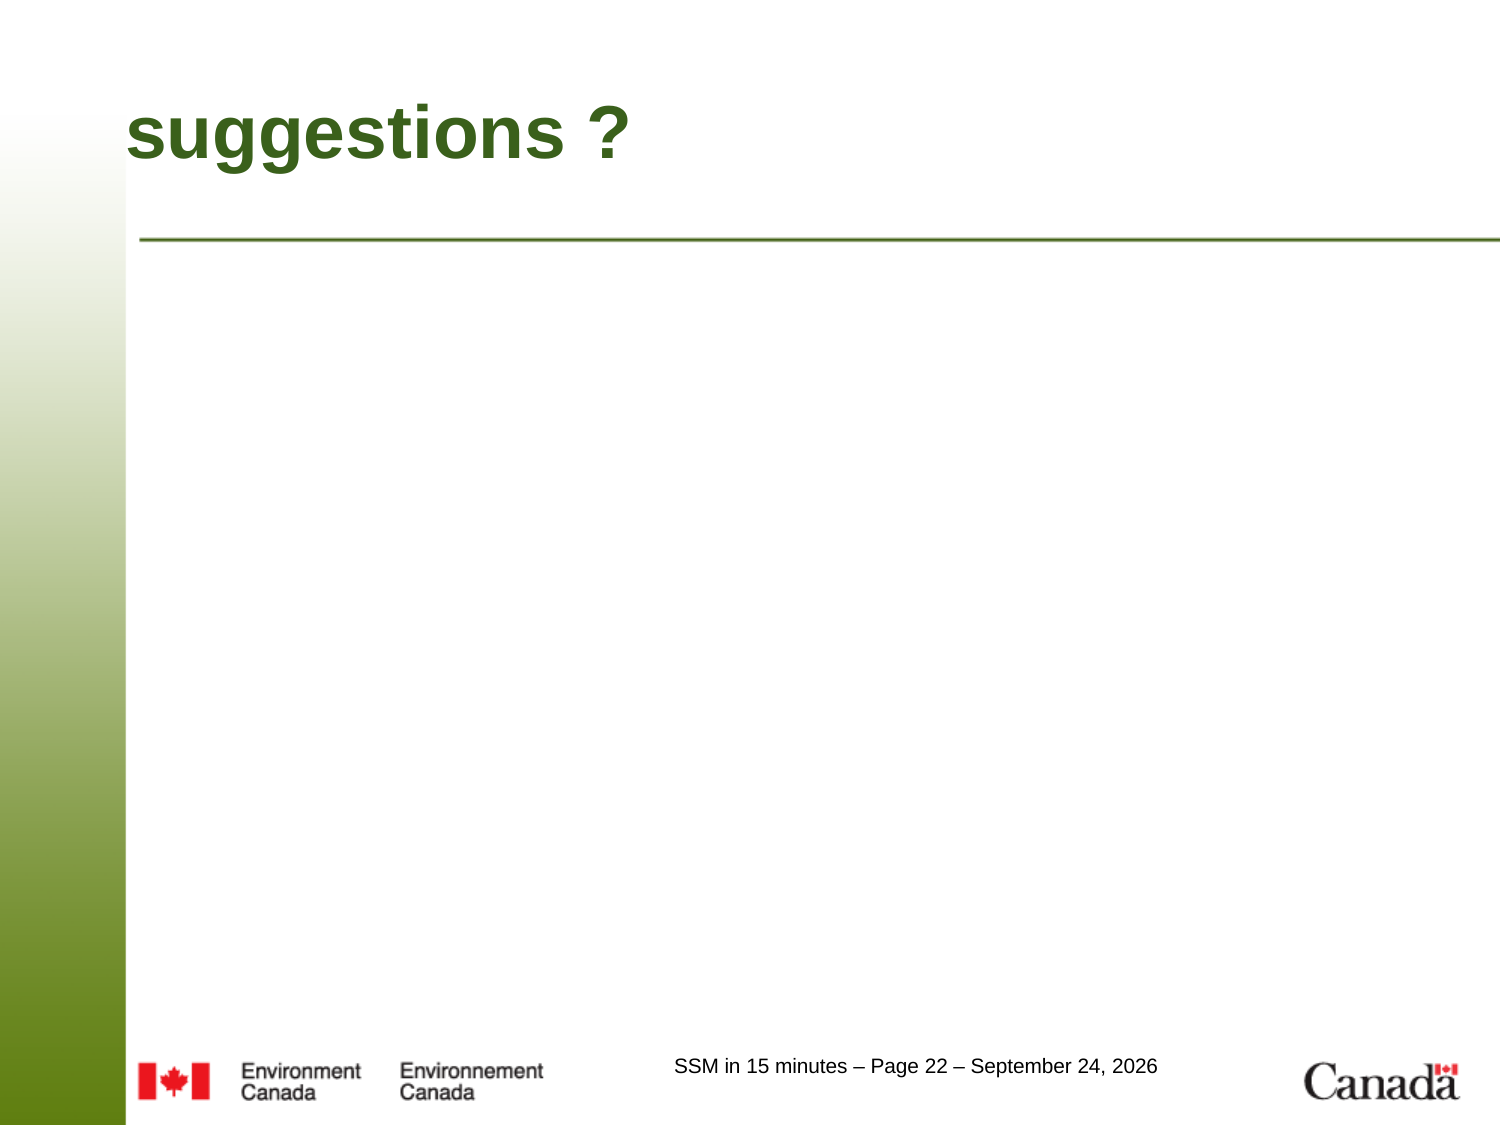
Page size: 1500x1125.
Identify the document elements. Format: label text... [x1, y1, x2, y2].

picture [0, 0, 1500, 1125]
title suggestions ? [125, 52, 1463, 213]
